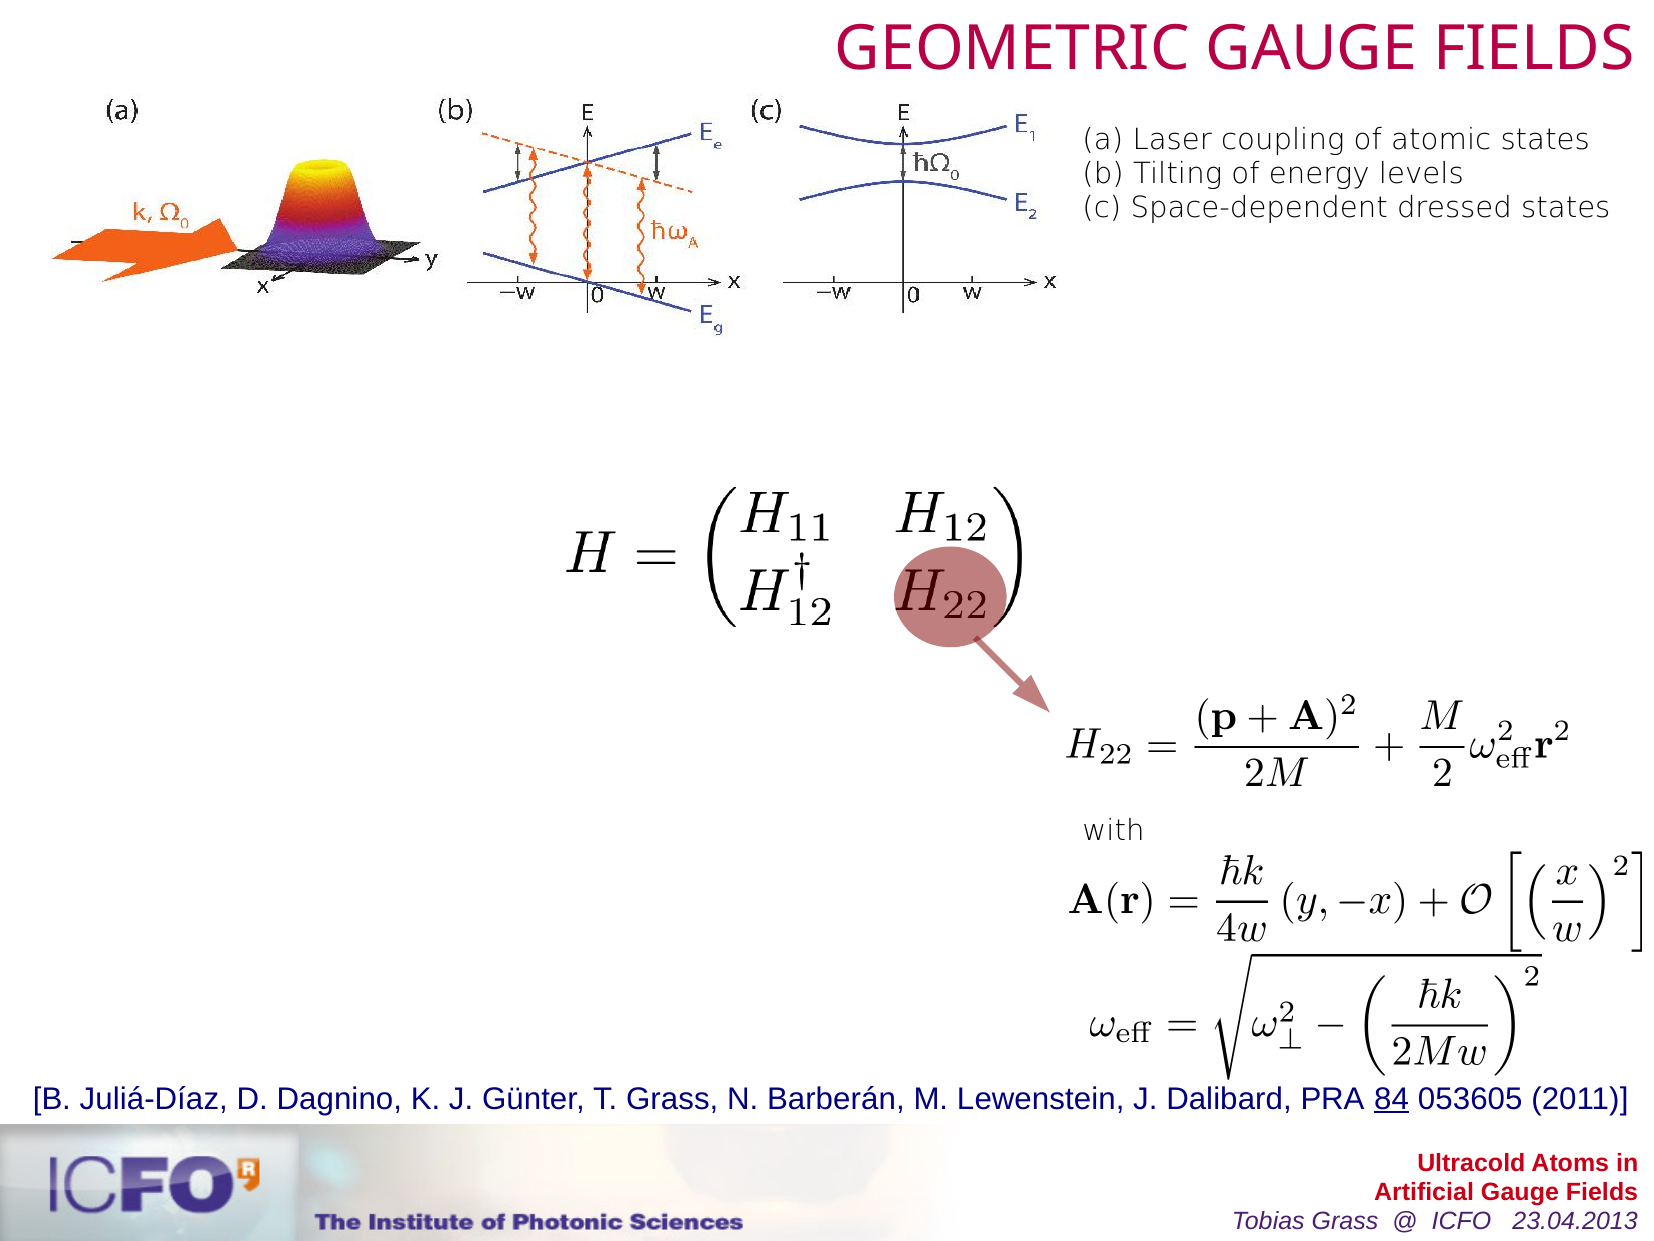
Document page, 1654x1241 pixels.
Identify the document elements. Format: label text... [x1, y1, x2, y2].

text_box (a) Laser coupling of atomic states (b) Tilting of energy levels (c) Space-dependent dressed states [1081, 114, 1654, 264]
picture [51, 85, 1081, 338]
picture [566, 486, 1022, 627]
text_box [B. Juliá-Díaz, D. Dagnino, K. J. Günter, T. Grass, N. Barberán, M. Lewenstein, J. Dalibard, PRA 84 053605 (2011)] [17, 1073, 1645, 1124]
text_box with [1067, 805, 1276, 904]
picture [0, 1124, 976, 1241]
text_box Ultracold Atoms in Artificial Gauge Fields Tobias Grass @ ICFO 23.04.2013 [712, 1138, 1654, 1241]
text_box [894, 546, 1007, 648]
picture [1066, 694, 1568, 786]
picture [1090, 954, 1542, 1080]
picture [1069, 851, 1642, 952]
text_box GEOMETRIC GAUGE FIELDS [0, 0, 1651, 99]
